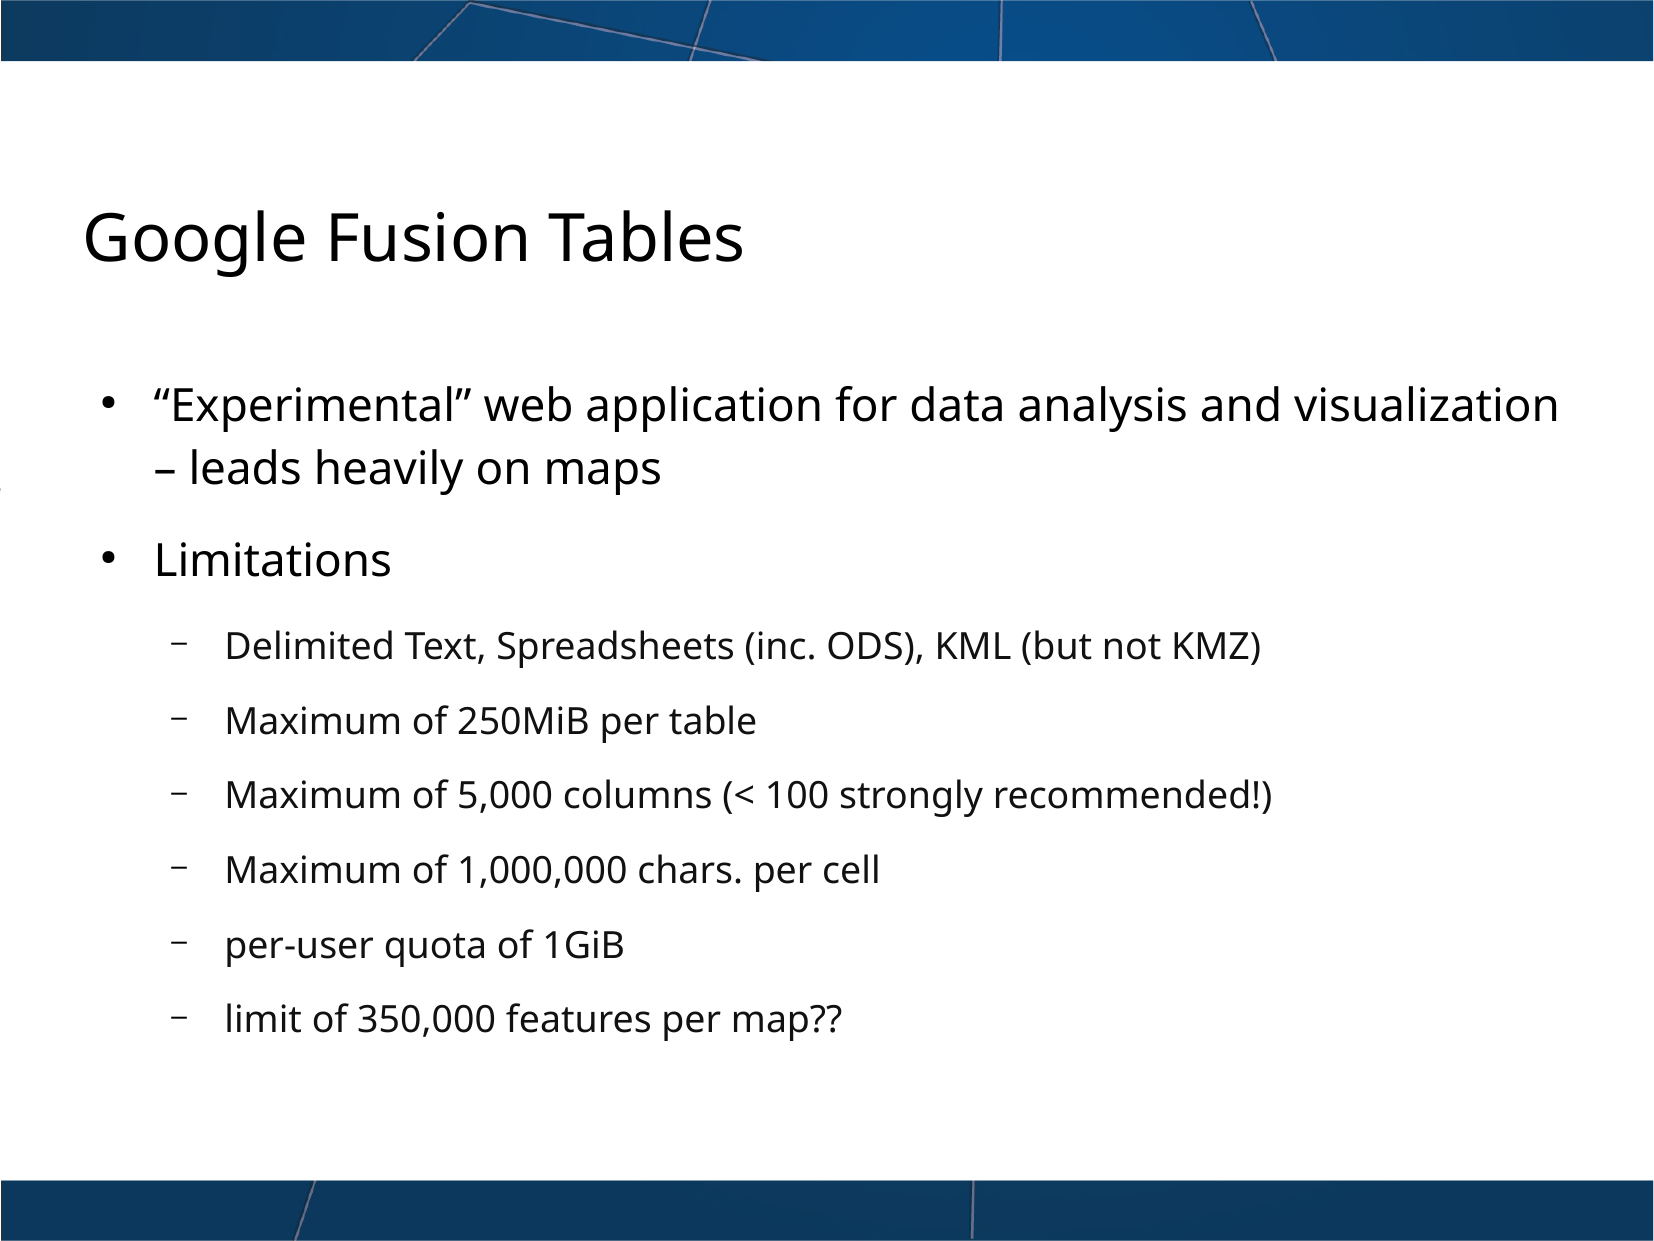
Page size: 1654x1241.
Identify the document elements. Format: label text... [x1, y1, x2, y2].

picture [0, 0, 1654, 1241]
list “Experimental” web application for data analysis and visualization – leads heavily on maps Limitations Delimited Text, Spreadsheets (inc. ODS), KML (but not KMZ) Maximum of 250MiB per table Maximum of 5,000 columns (< 100 strongly recommended!) Maximum of 1,000,000 chars. per cell per-user quota of 1GiB limit of 350,000 features per map?? [82, 372, 1571, 1093]
title Google Fusion Tables [82, 132, 1571, 340]
